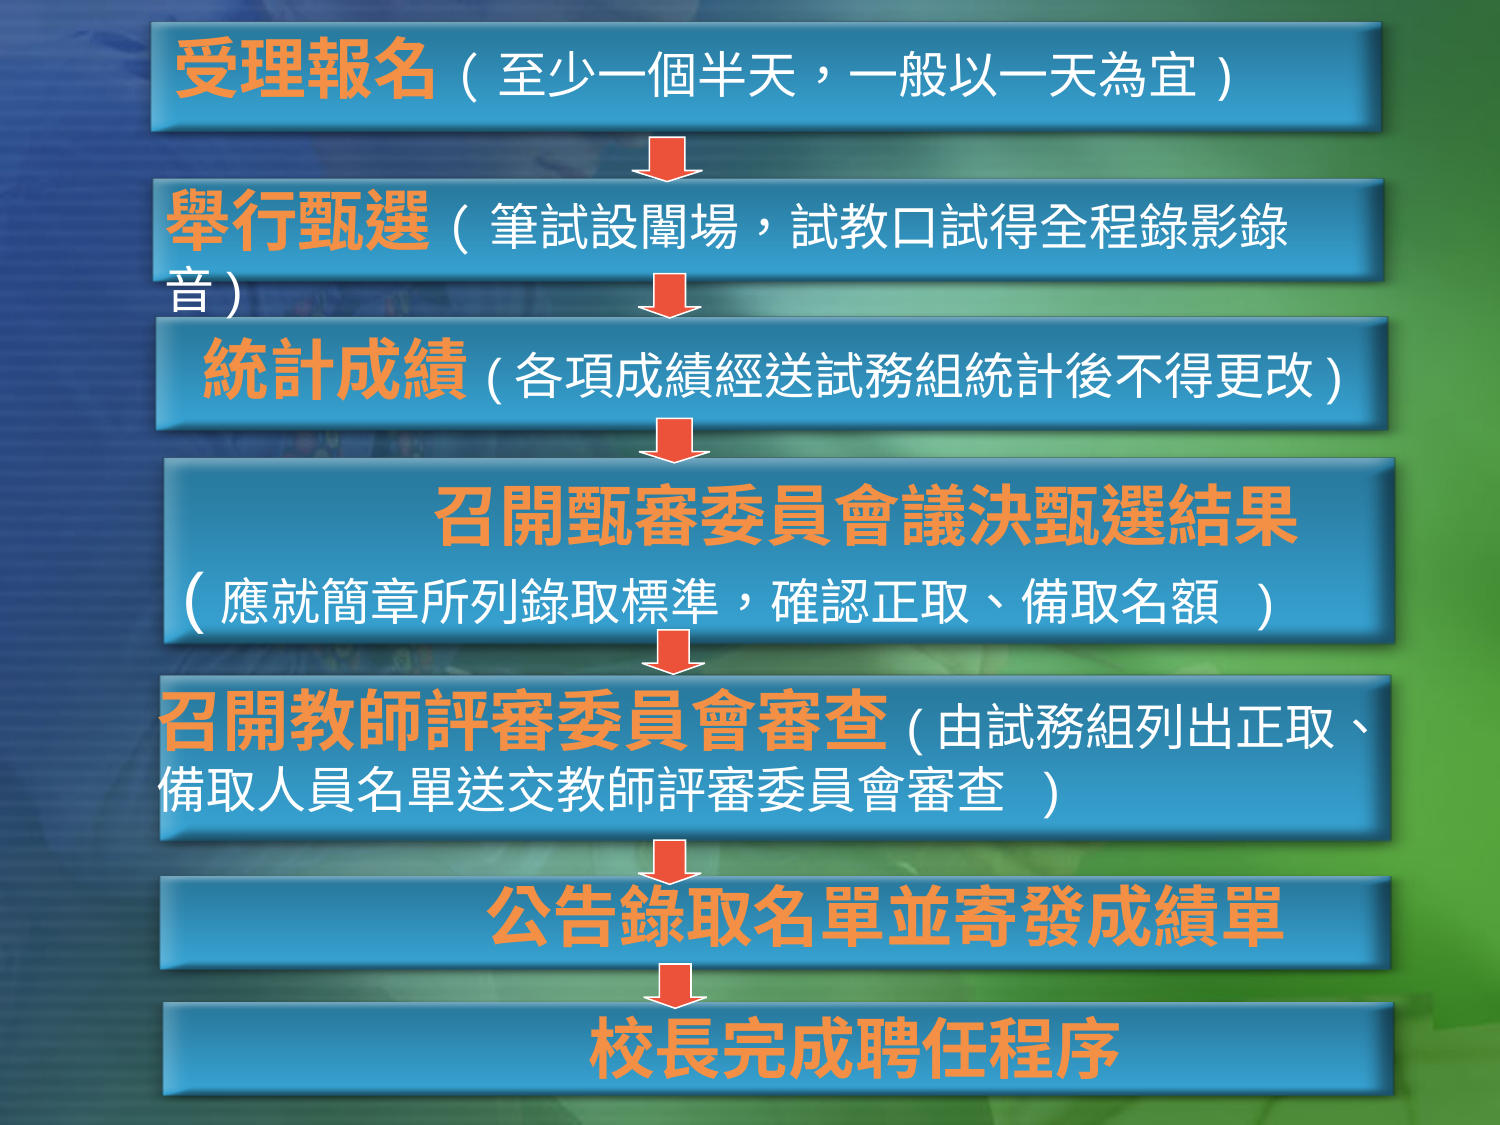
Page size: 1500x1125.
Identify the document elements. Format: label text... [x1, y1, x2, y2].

text_box 召開甄審委員會議決甄選結果 (應就簡章所列錄取標準，確認正取、備取名額 ) [167, 466, 1386, 642]
text_box 受理報名(至少一個半天，一般以一天為宜) [157, 18, 1256, 115]
text_box [631, 137, 703, 182]
text_box 舉行甄選(筆試設闈場，試教口試得全程錄影錄音) [149, 171, 1363, 327]
text_box [643, 964, 707, 1009]
text_box [639, 418, 710, 463]
text_box [638, 840, 702, 885]
picture [0, 0, 1500, 1125]
text_box 公告錄取名單並寄發成績單 [86, 867, 1303, 963]
text_box 校長完成聘任程序 [54, 999, 1171, 1095]
text_box 召開教師評審委員會審查(由試務組列出正取、備取人員名單送交教師評審委員會審查 ) [141, 671, 1419, 827]
text_box [641, 629, 705, 675]
text_box 統計成績(各項成績經送試務組統計後不得更改) [37, 320, 1359, 416]
